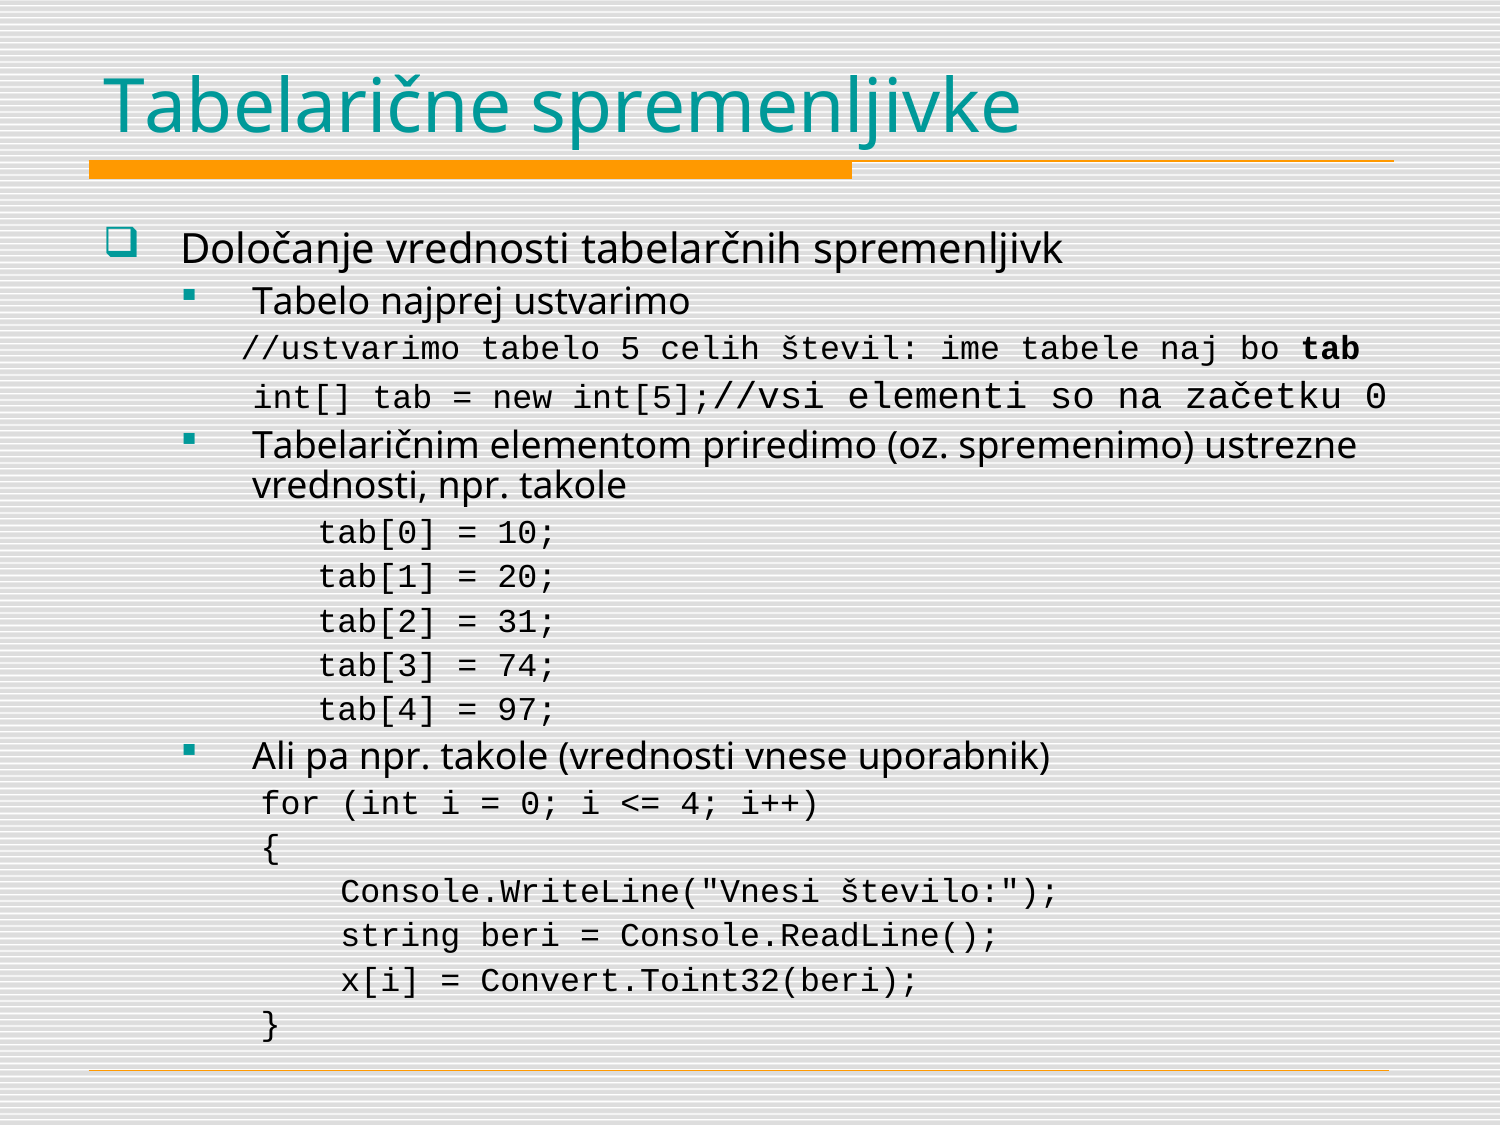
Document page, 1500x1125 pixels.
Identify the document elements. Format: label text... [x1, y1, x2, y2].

title Tabelarične spremenljivke [88, 42, 1401, 155]
picture [0, 0, 1500, 1125]
list Določanje vrednosti tabelarčnih spremenljivk Tabelo najprej ustvarimo //ustvarimo tabelo 5 celih števil: ime tabele naj bo tab int[] tab = new int[5];//vsi elementi so na začetku 0 Tabelaričnim elementom priredimo (oz. spremenimo) ustrezne vrednosti, npr. takole tab[0] = 10; tab[1] = 20; tab[2] = 31; tab[3] = 74; tab[4] = 97; Ali pa npr. takole (vrednosti vnese uporabnik) for (int i = 0; i <= 4; i++) { Console.WriteLine("Vnesi število:"); string beri = Console.ReadLine(); x[i] = Convert.Toint32(beri); } [88, 220, 1483, 1059]
